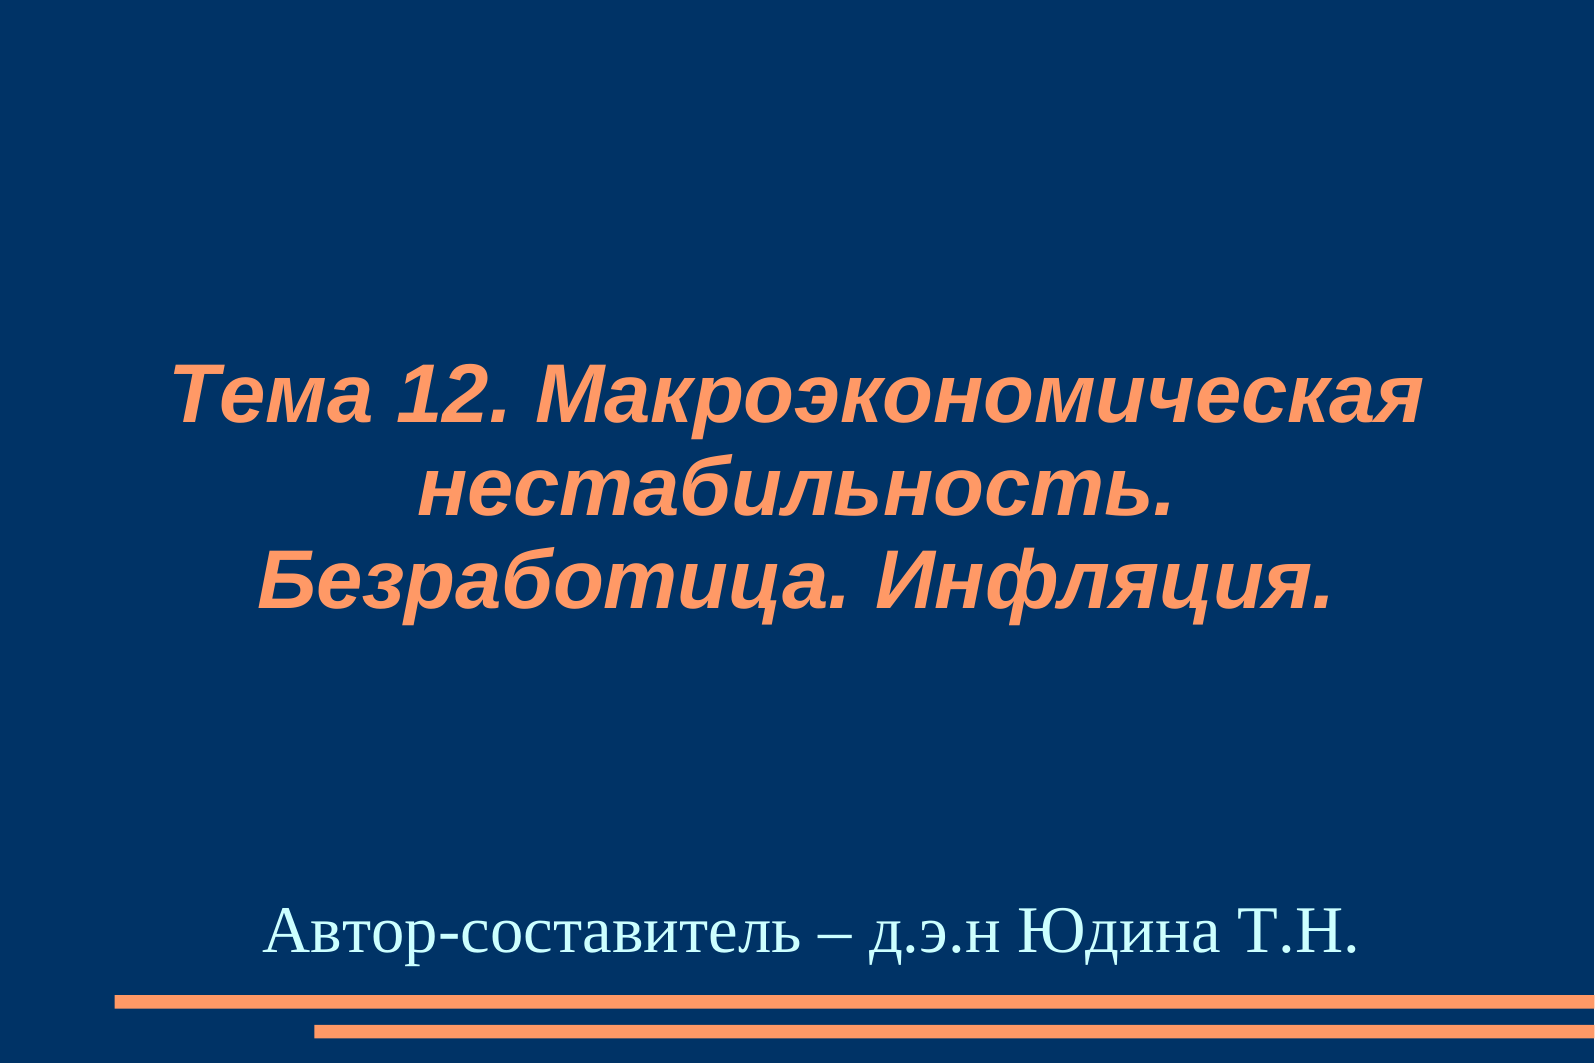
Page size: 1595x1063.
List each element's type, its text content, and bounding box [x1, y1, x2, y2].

subtitle Автор-составитель – д.э.н Юдина Т.Н. [118, 465, 1506, 1063]
title Тема 12. Макроэкономическая нестабильность. Безработица. Инфляция. [116, 346, 1479, 626]
